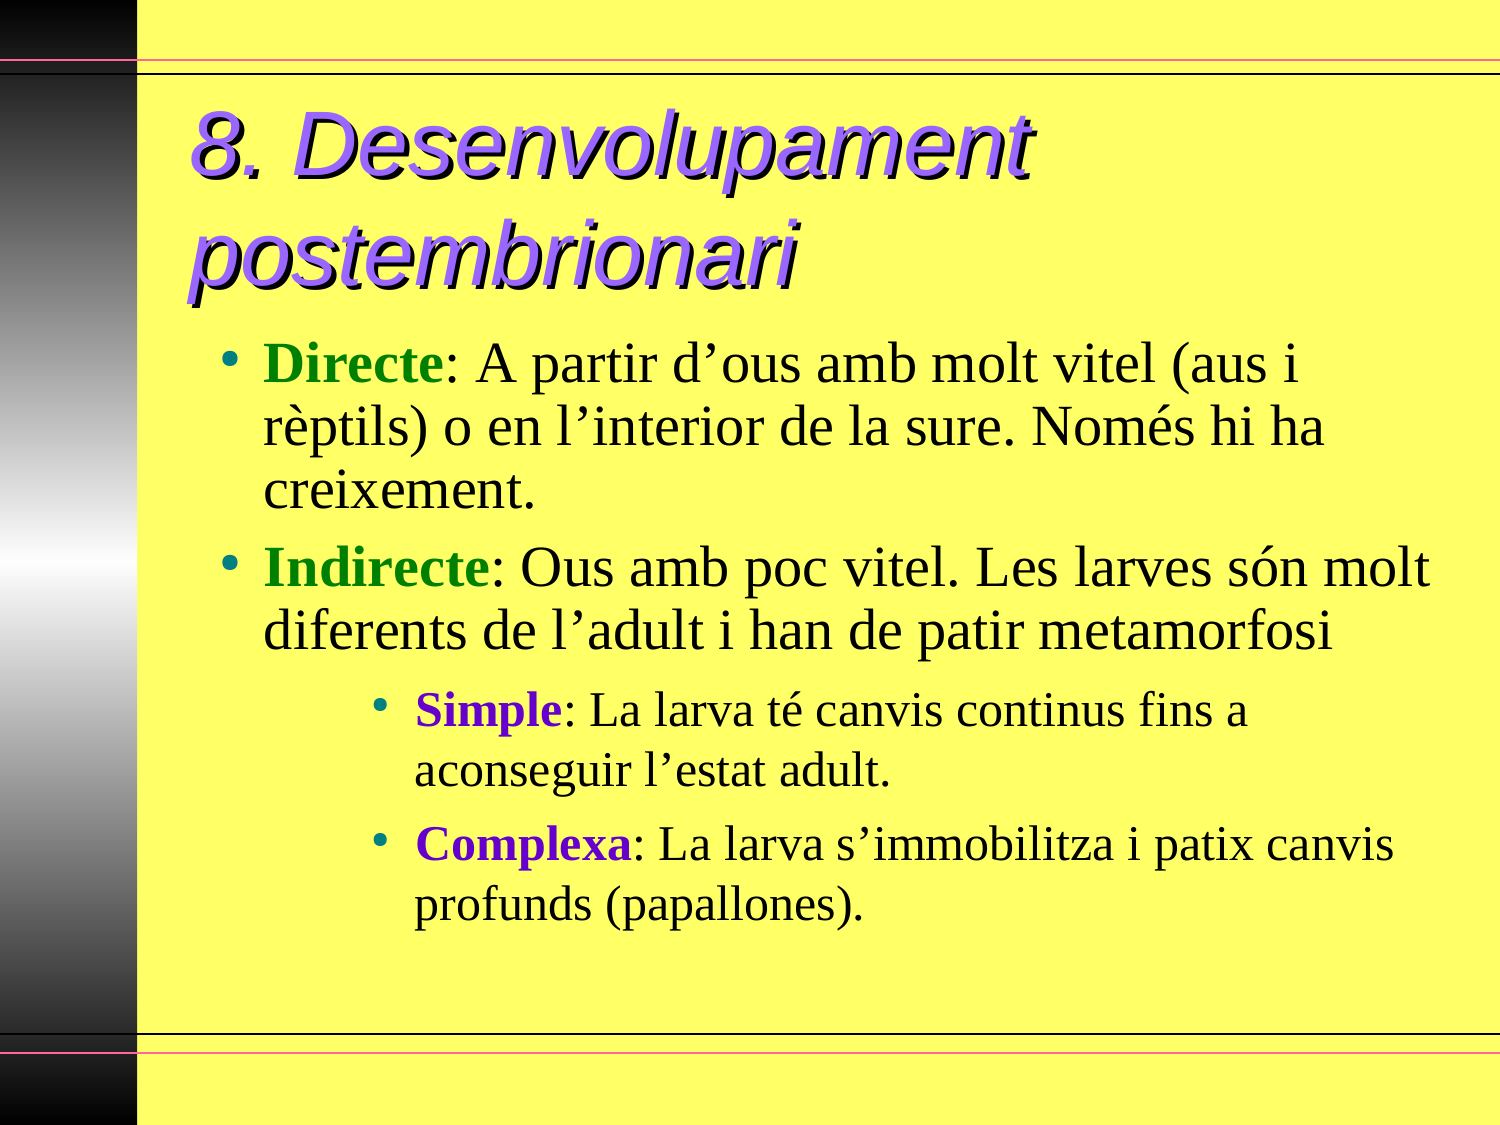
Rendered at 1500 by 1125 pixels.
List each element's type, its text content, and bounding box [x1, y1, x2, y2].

title 8. Desenvolupament postembrionari [174, 76, 1450, 312]
list Directe: A partir d’ous amb molt vitel (aus i rèptils) o en l’interior de la sure. Només hi ha creixement. Indirecte: Ous amb poc vitel. Les larves són molt diferents de l’adult i han de patir metamorfosi Simple: La larva té canvis continus fins a aconseguir l’estat adult. Complexa: La larva s’immobilitza i patix canvis profunds (papallones). [174, 324, 1450, 1001]
